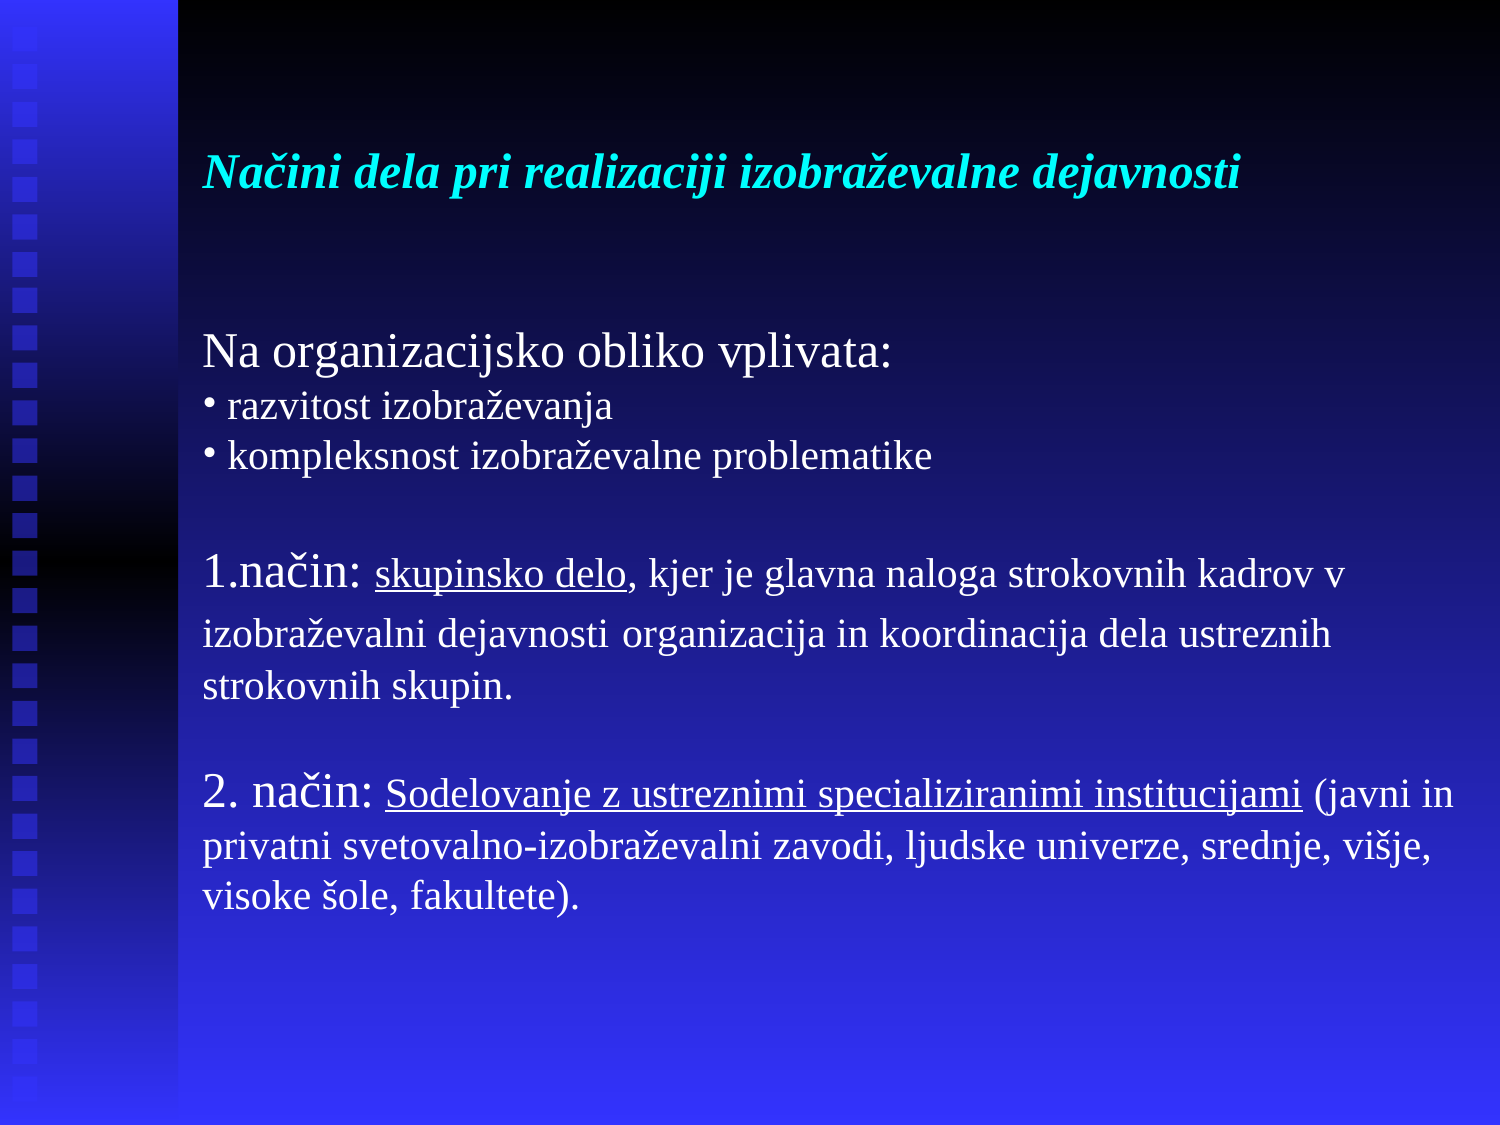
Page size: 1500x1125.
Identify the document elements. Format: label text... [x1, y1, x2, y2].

title Načini dela pri realizaciji izobraževalne dejavnosti [187, 99, 1463, 238]
text_box Na organizacijsko obliko vplivata: razvitost izobraževanja kompleksnost izobraževalne problematike 1.način: skupinsko delo, kjer je glavna naloga strokovnih kadrov v izobraževalni dejavnosti organizacija in koordinacija dela ustreznih strokovnih skupin. 2. način: Sodelovanje z ustreznimi specializiranimi institucijami (javni in privatni svetovalno-izobraževalni zavodi, ljudske univerze, srednje, višje, visoke šole, fakultete). [187, 249, 1476, 976]
